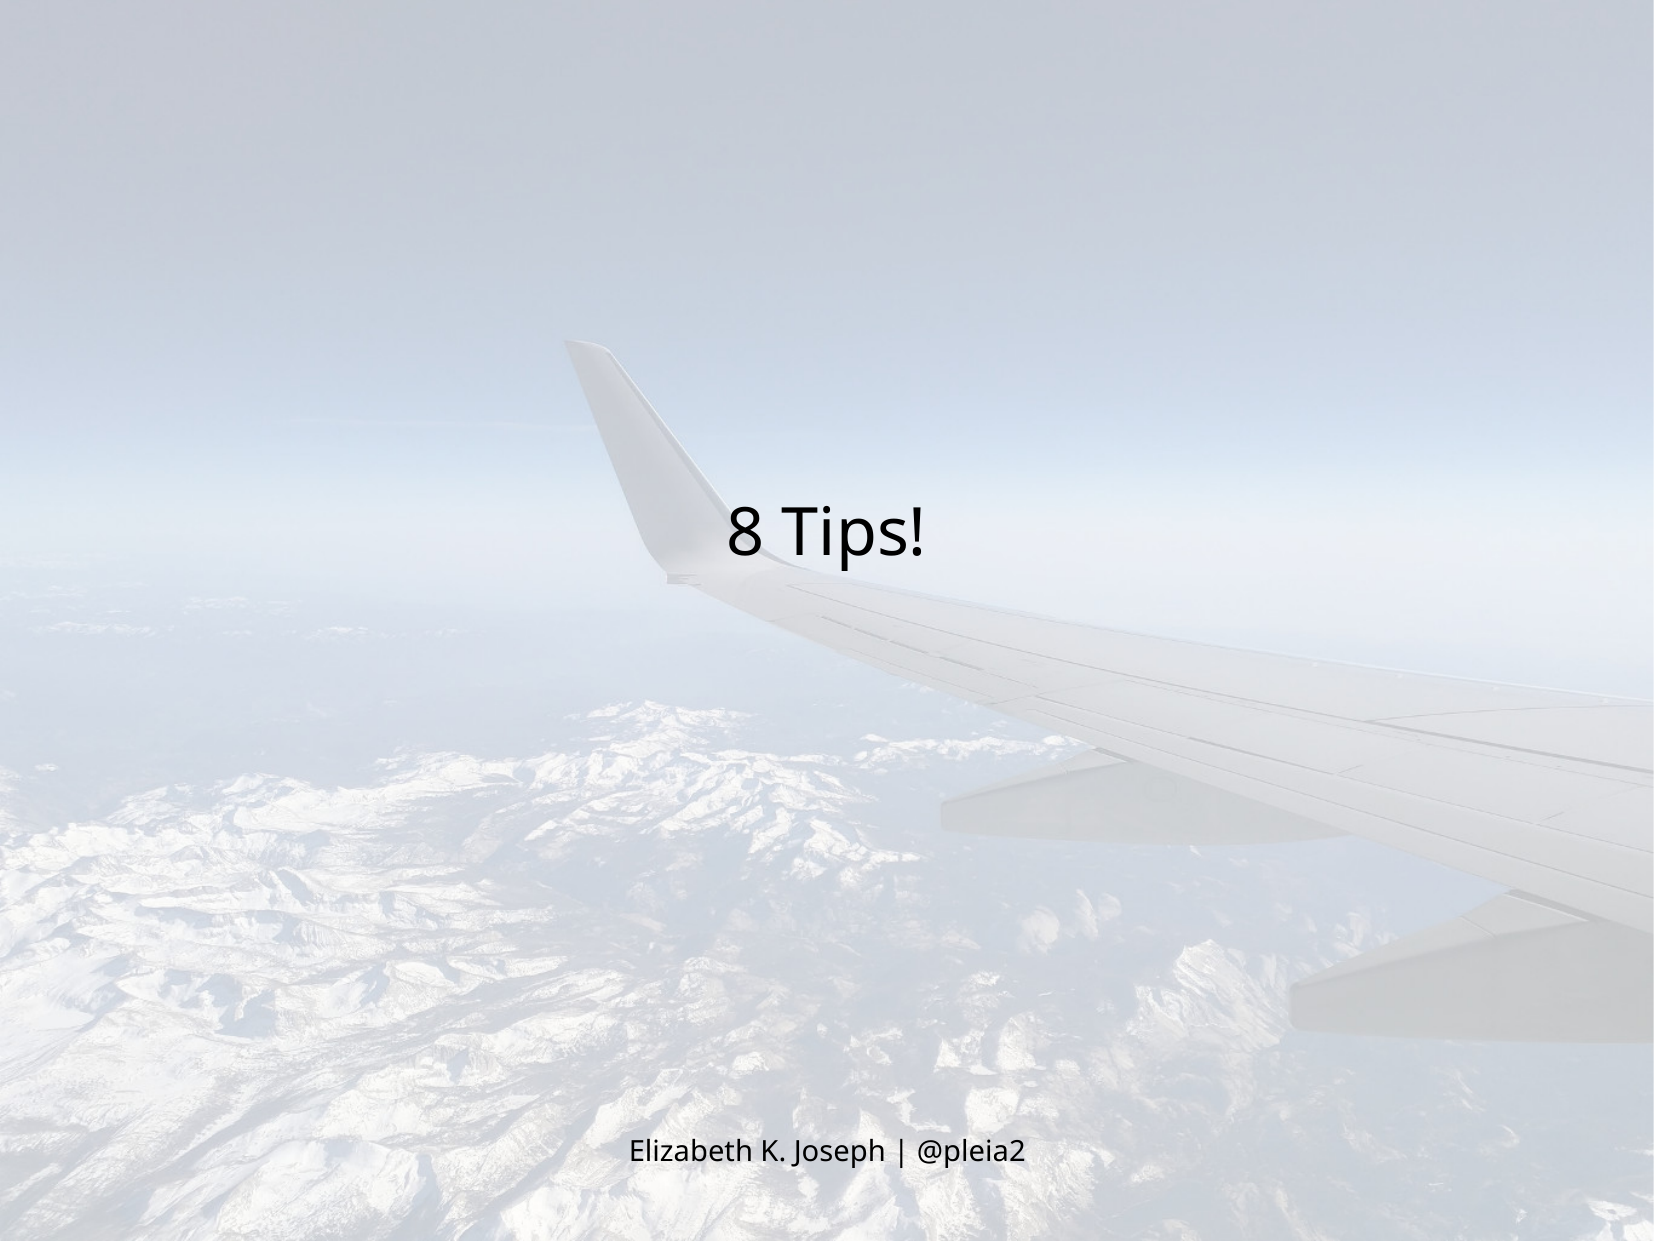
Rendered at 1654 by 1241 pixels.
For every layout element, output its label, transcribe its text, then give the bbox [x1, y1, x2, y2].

subtitle 8 Tips! [82, 49, 1571, 1010]
picture [0, 0, 1654, 1241]
